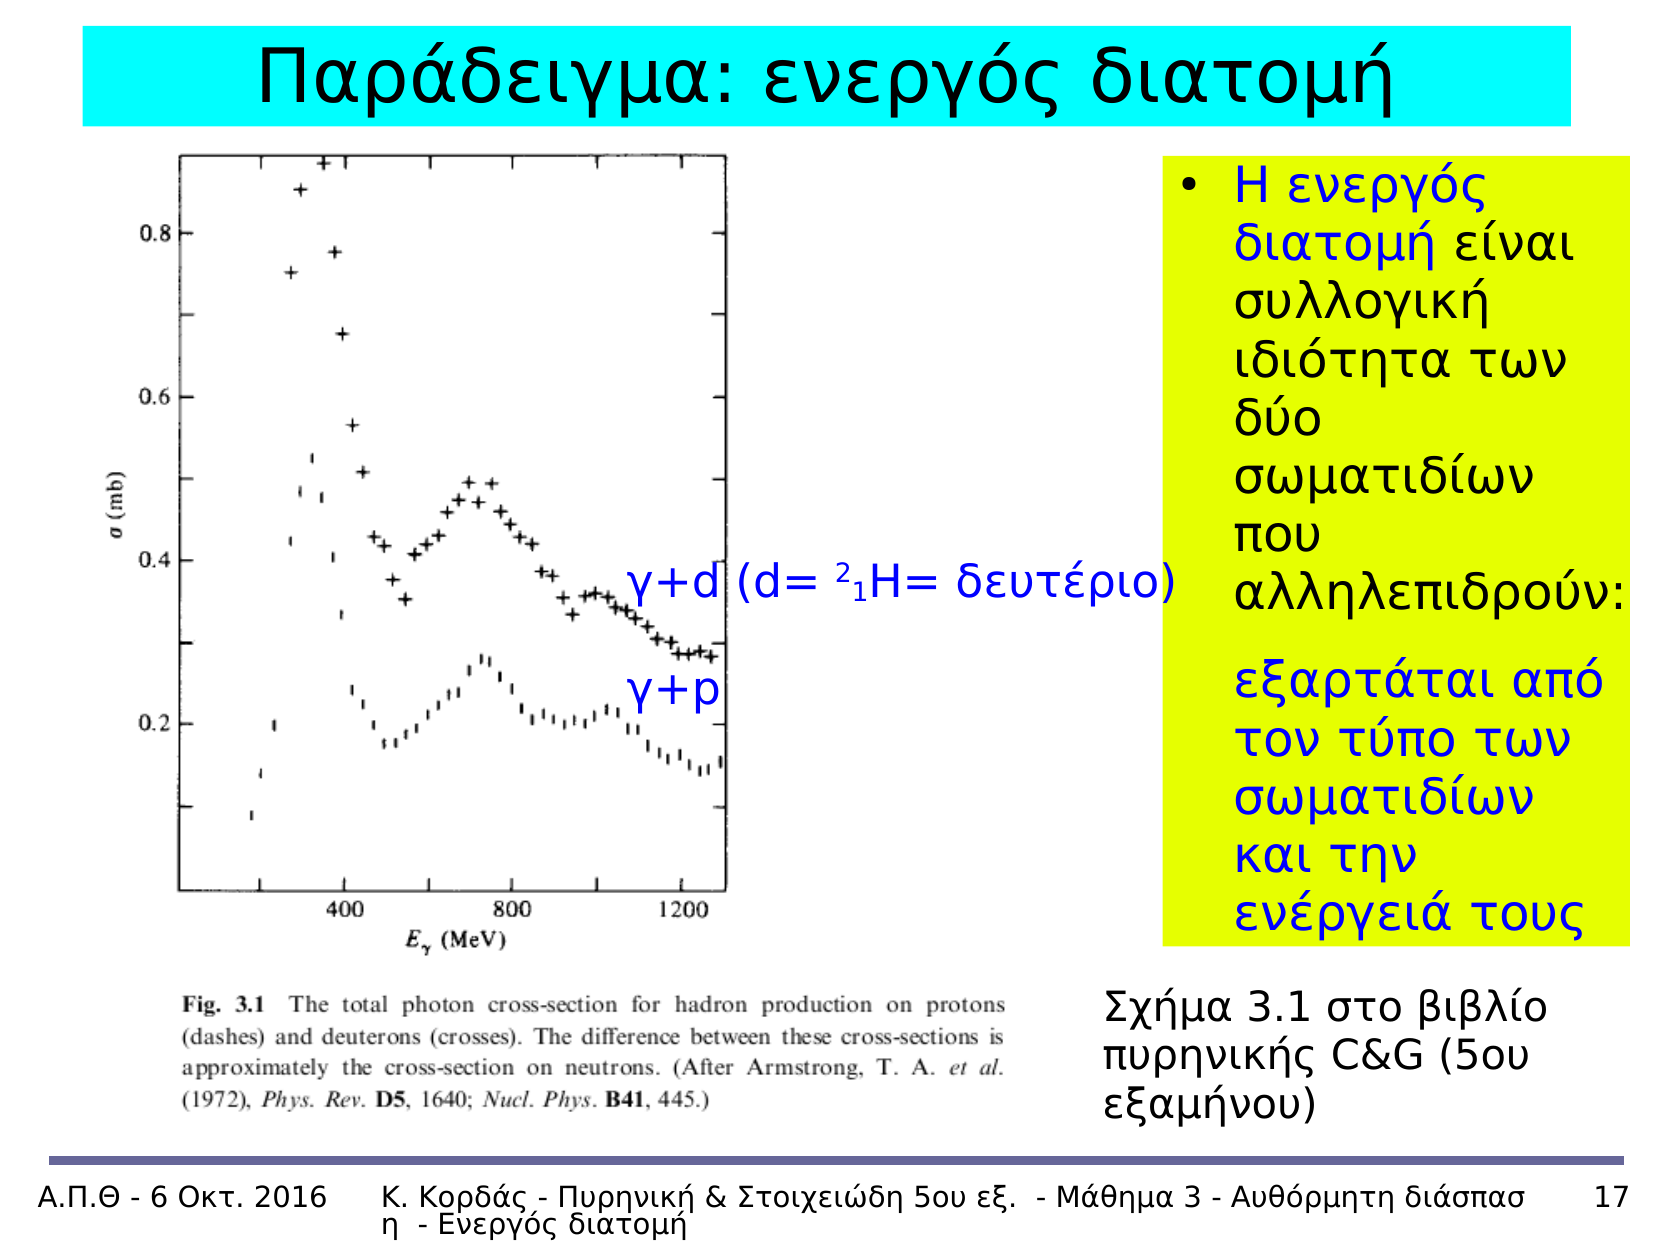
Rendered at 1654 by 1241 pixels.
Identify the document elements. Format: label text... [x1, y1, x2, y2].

list Η ενεργός διατομή είναι συλλογική ιδιότητα των δύο σωματιδίων που αλληλεπιδρούν: εξαρτάται από τον τύπο των σωματιδίων και την ενέργειά τους [1162, 155, 1630, 947]
picture [99, 149, 1013, 1120]
title Παράδειγμα: ενεργός διατομή [82, 32, 1571, 120]
text_box Σχήμα 3.1 στο βιβλίο πυρηνικής C&G (5ου εξαμήνου) [1087, 975, 1613, 1137]
text_box γ+d (d= 21H= δευτέριο) γ+p [611, 548, 1220, 740]
